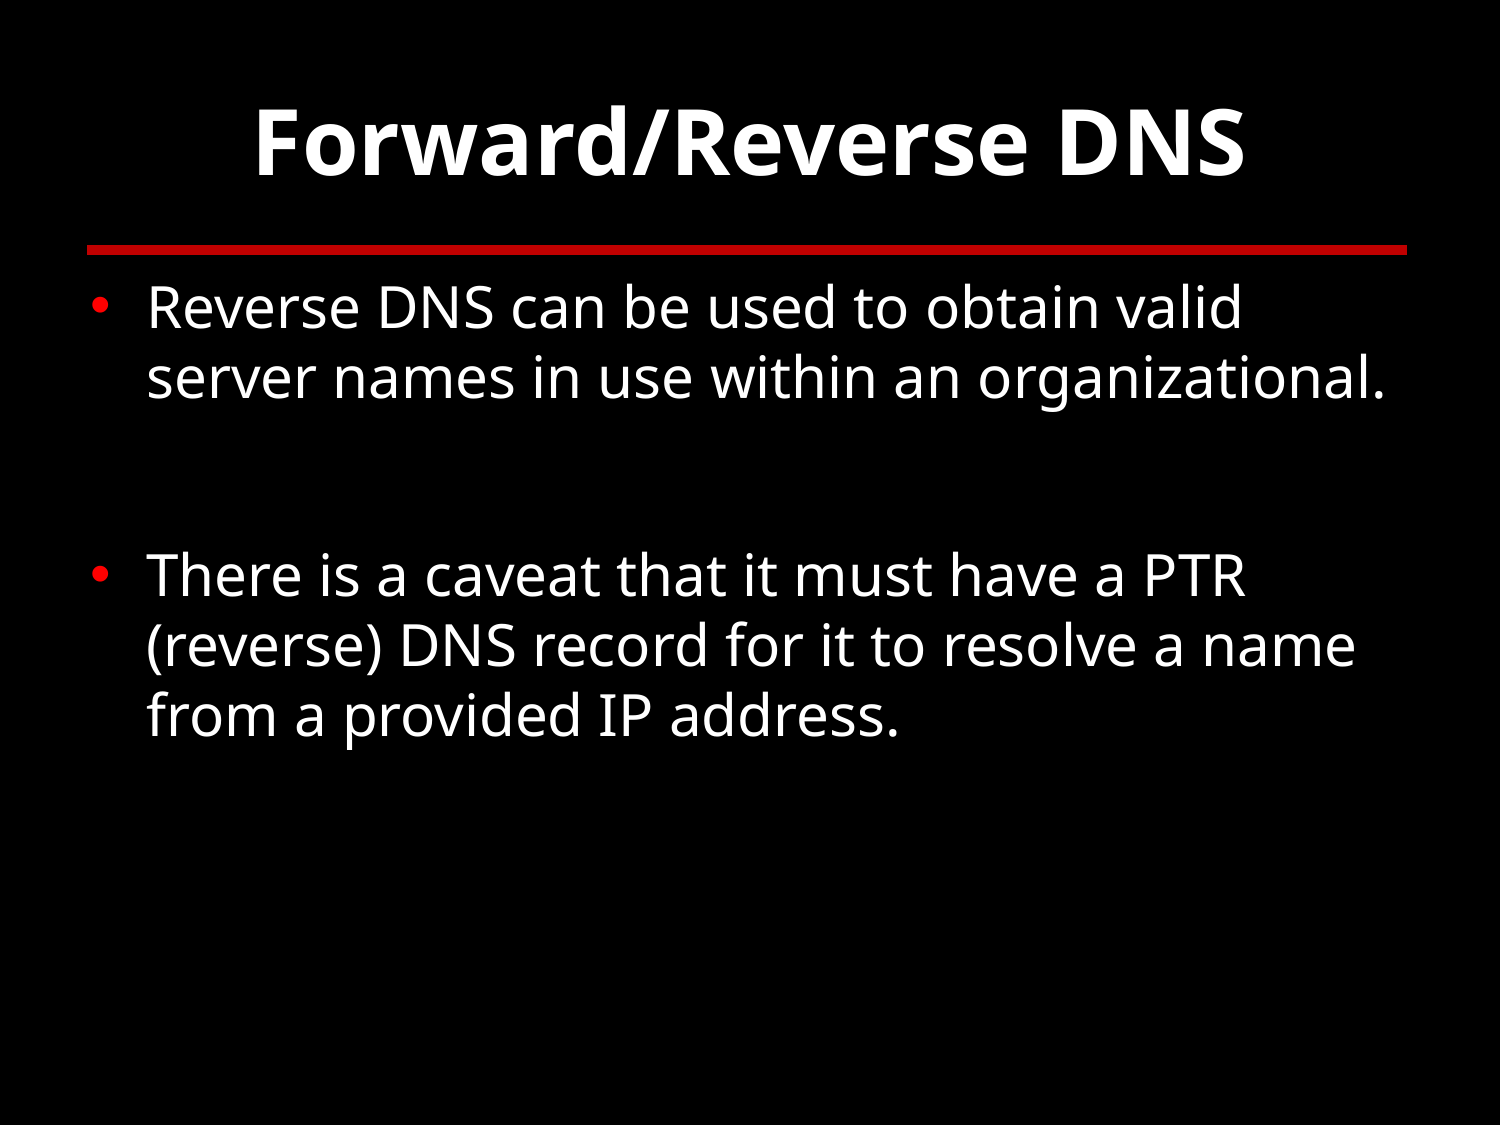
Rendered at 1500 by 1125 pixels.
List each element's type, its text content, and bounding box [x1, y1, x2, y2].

title Forward/Reverse DNS [75, 45, 1425, 233]
list Reverse DNS can be used to obtain valid server names in use within an organizational. There is a caveat that it must have a PTR (reverse) DNS record for it to resolve a name from a provided IP address. [75, 262, 1425, 1005]
